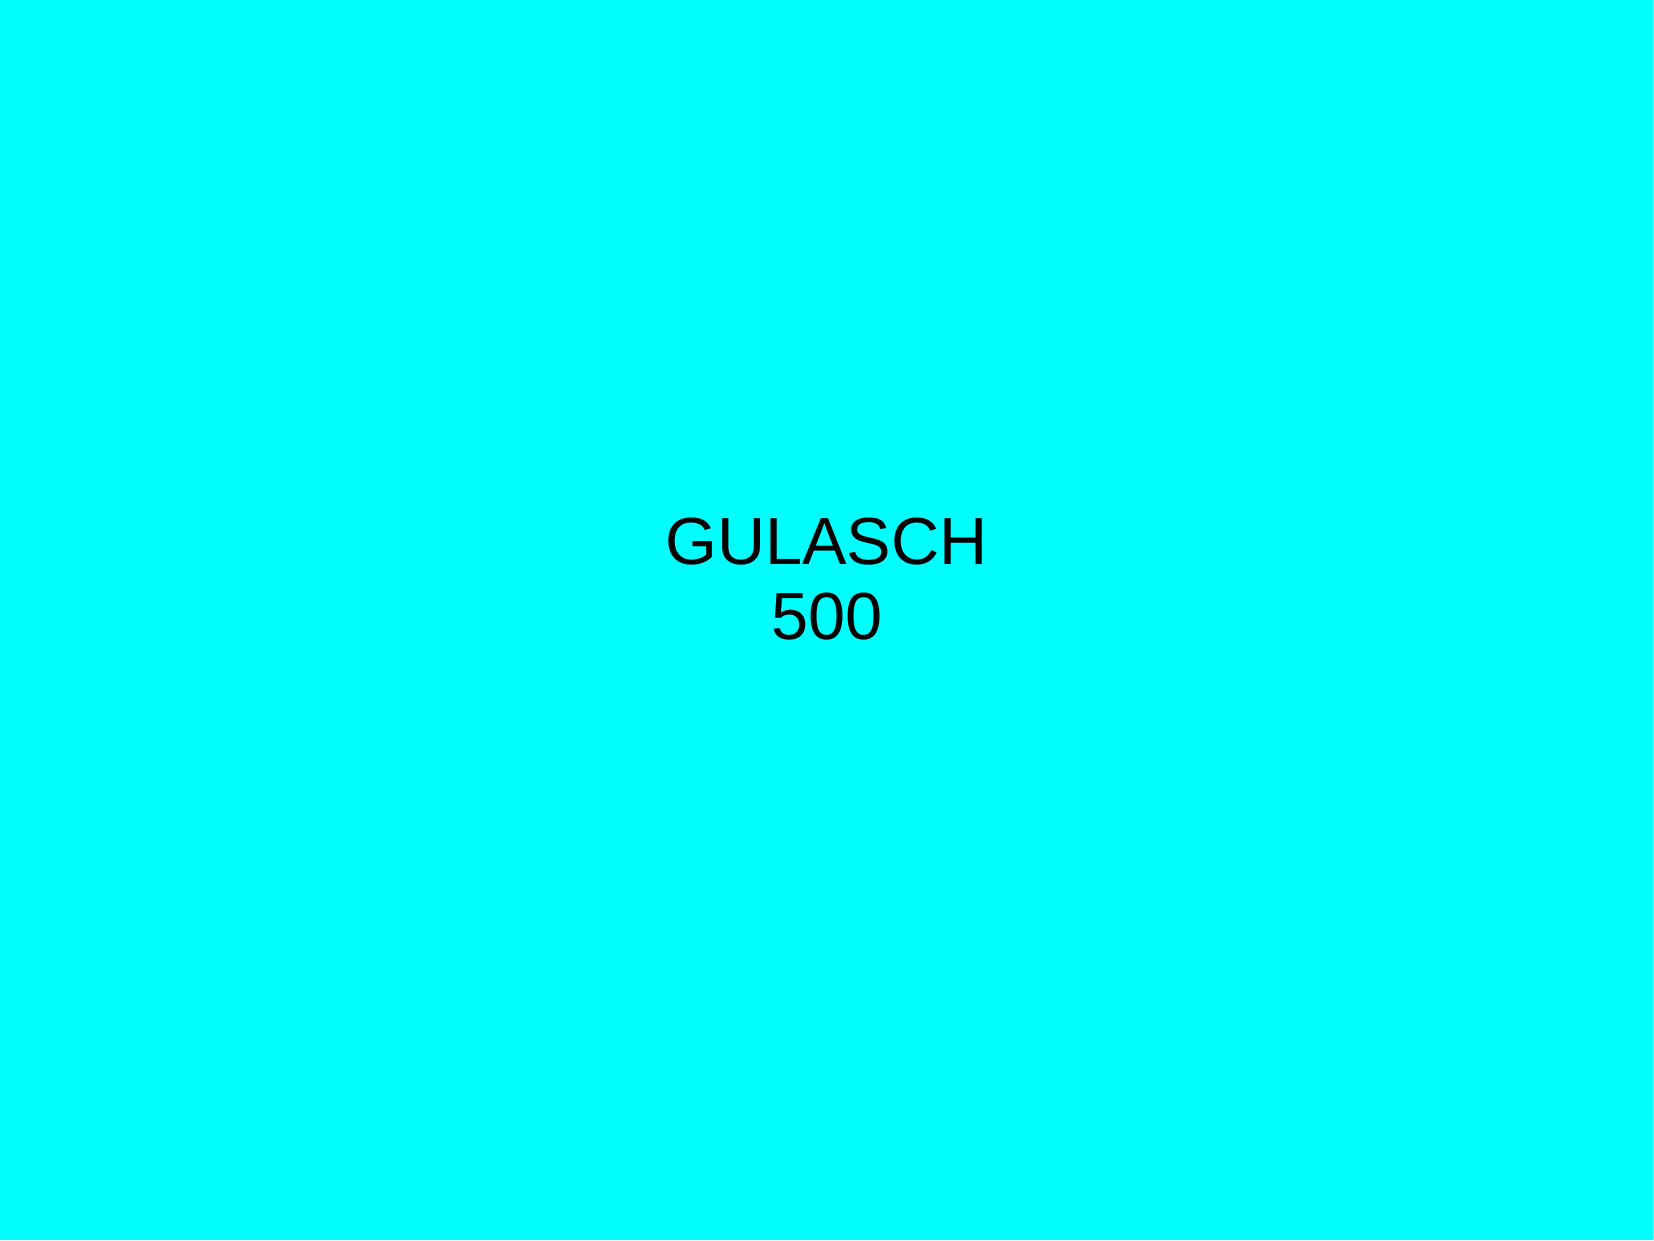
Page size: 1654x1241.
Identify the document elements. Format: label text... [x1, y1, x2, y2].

subtitle GULASCH 500 [82, 49, 1571, 1109]
